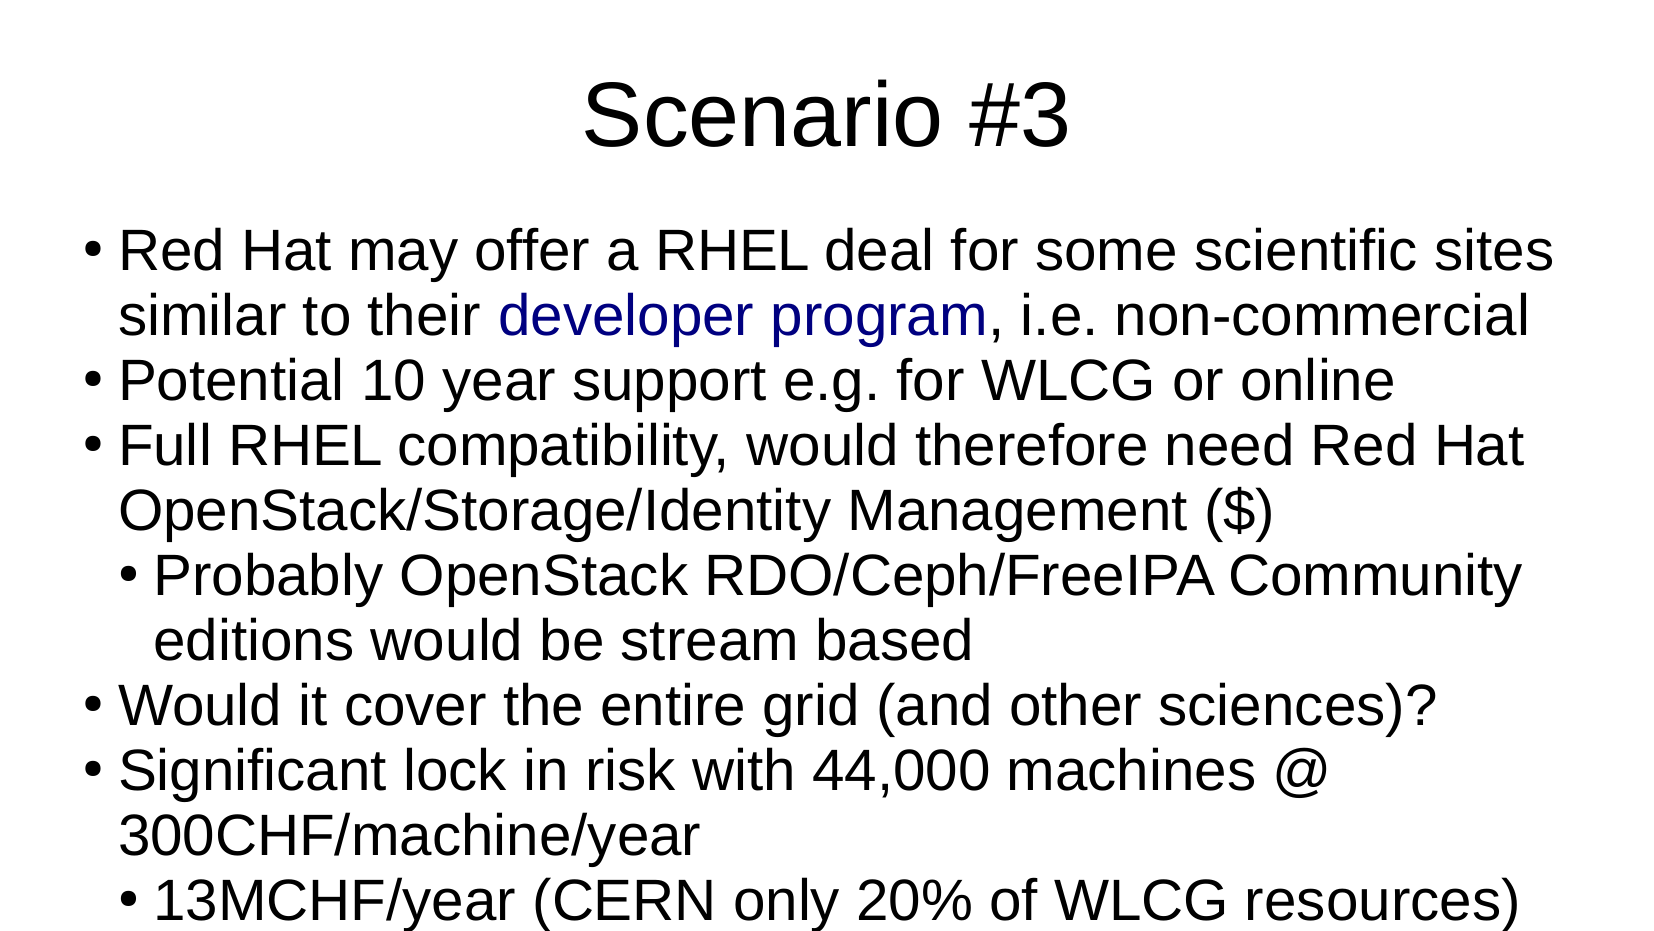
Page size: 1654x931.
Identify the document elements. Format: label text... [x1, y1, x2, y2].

title Scenario #3 [82, 37, 1571, 193]
subtitle Red Hat may offer a RHEL deal for some scientific sites similar to their developer program, i.e. non-commercial Potential 10 year support e.g. for WLCG or online Full RHEL compatibility, would therefore need Red Hat OpenStack/Storage/Identity Management ($) Probably OpenStack RDO/Ceph/FreeIPA Community editions would be stream based Would it cover the entire grid (and other sciences)? Significant lock in risk with 44,000 machines @ 300CHF/machine/year 13MCHF/year (CERN only 20% of WLCG resources) [82, 217, 1571, 931]
